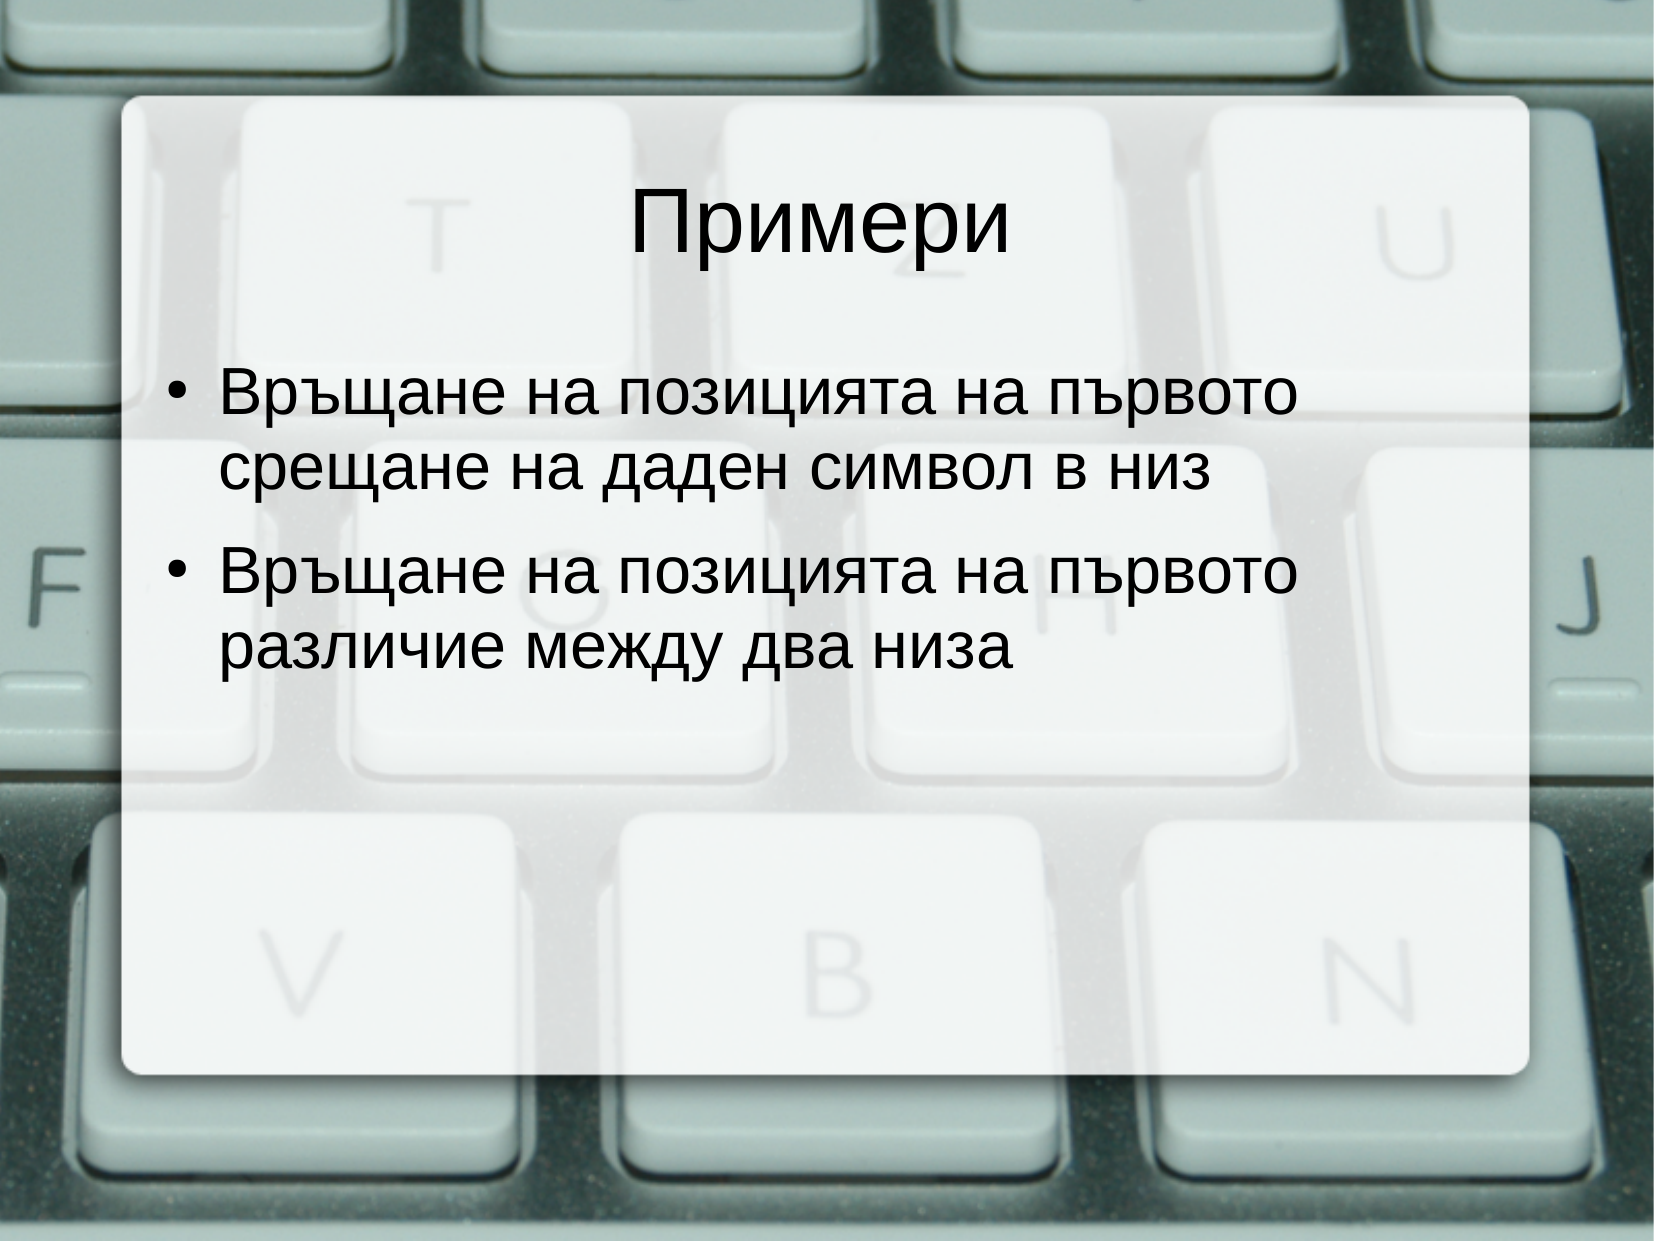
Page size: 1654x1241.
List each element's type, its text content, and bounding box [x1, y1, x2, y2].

list Връщане на позицията на първото срещане на даден символ в низ Връщане на позицията на първото различие между два низа [147, 354, 1506, 1074]
title Примери [135, 117, 1506, 325]
picture [0, 0, 1654, 1241]
